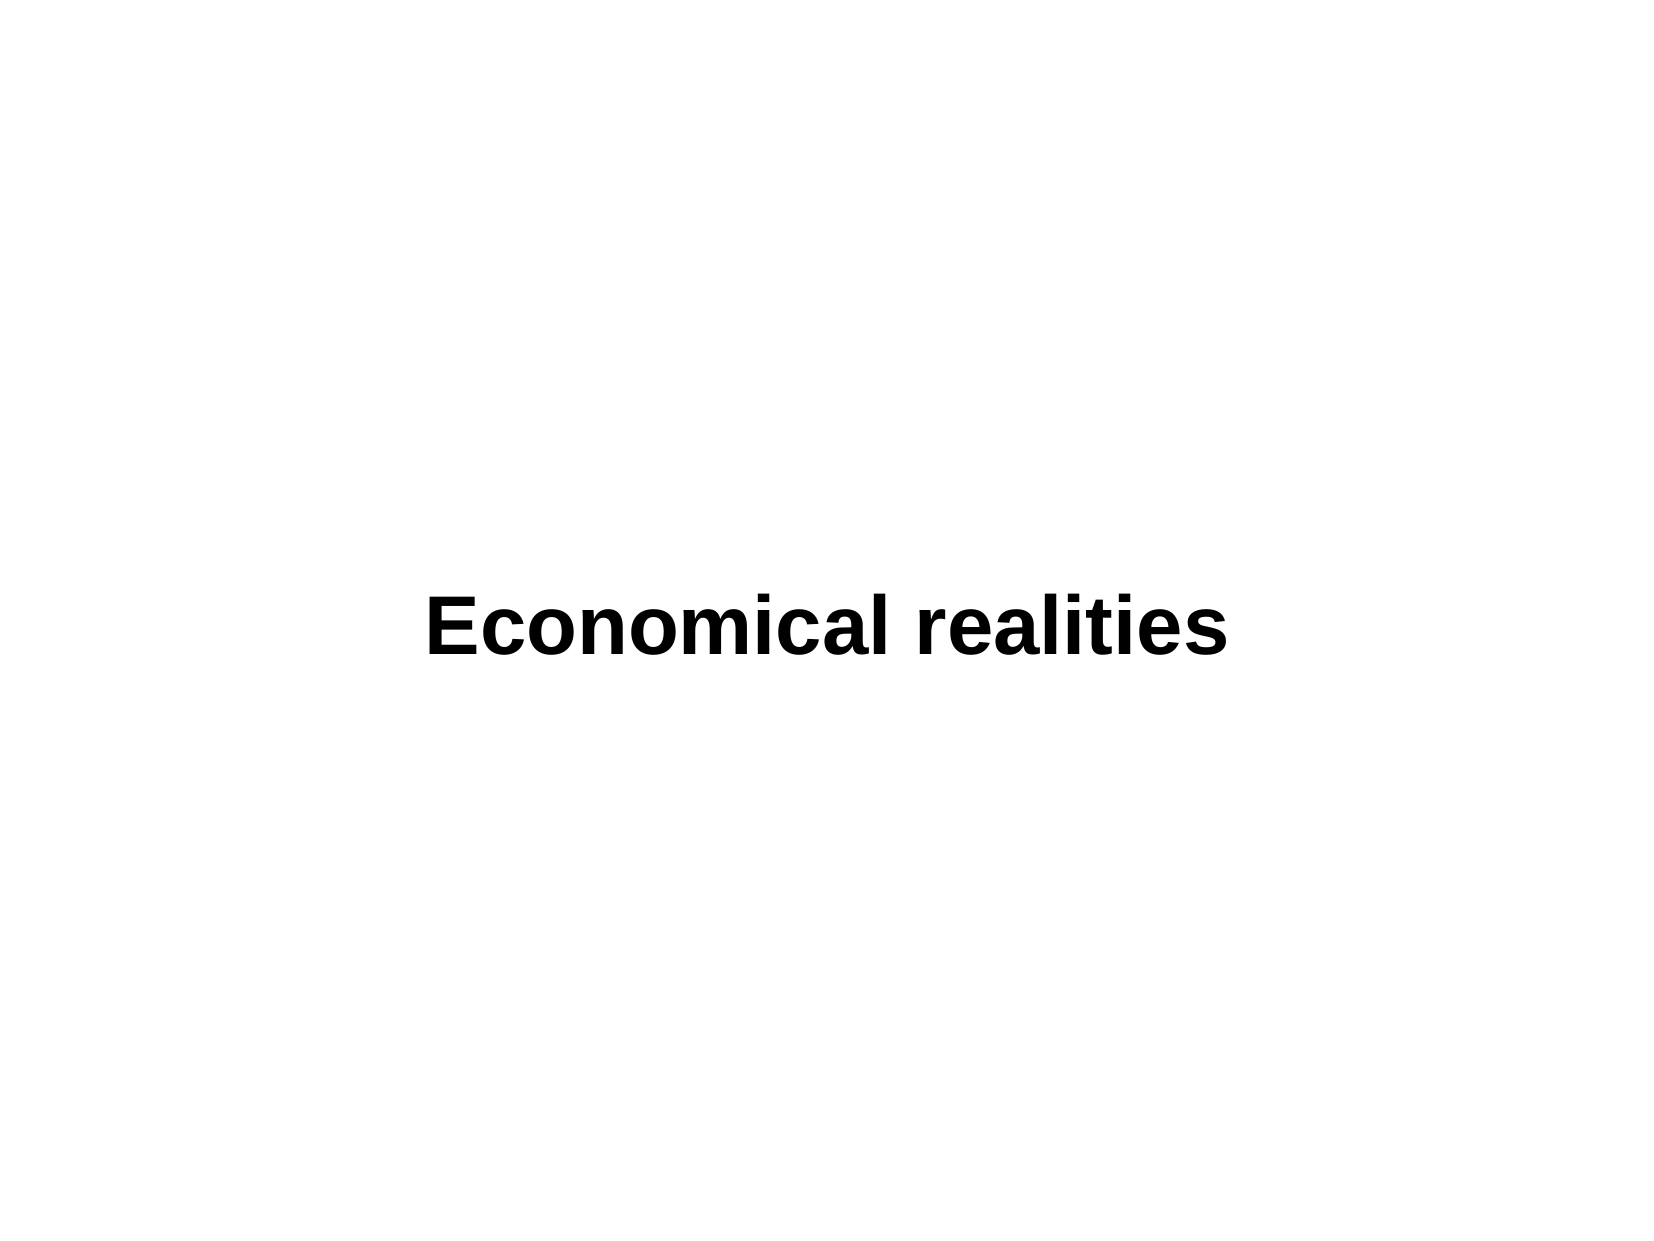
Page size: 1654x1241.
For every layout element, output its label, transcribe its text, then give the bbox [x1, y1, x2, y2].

title Economical realities [121, 522, 1534, 730]
